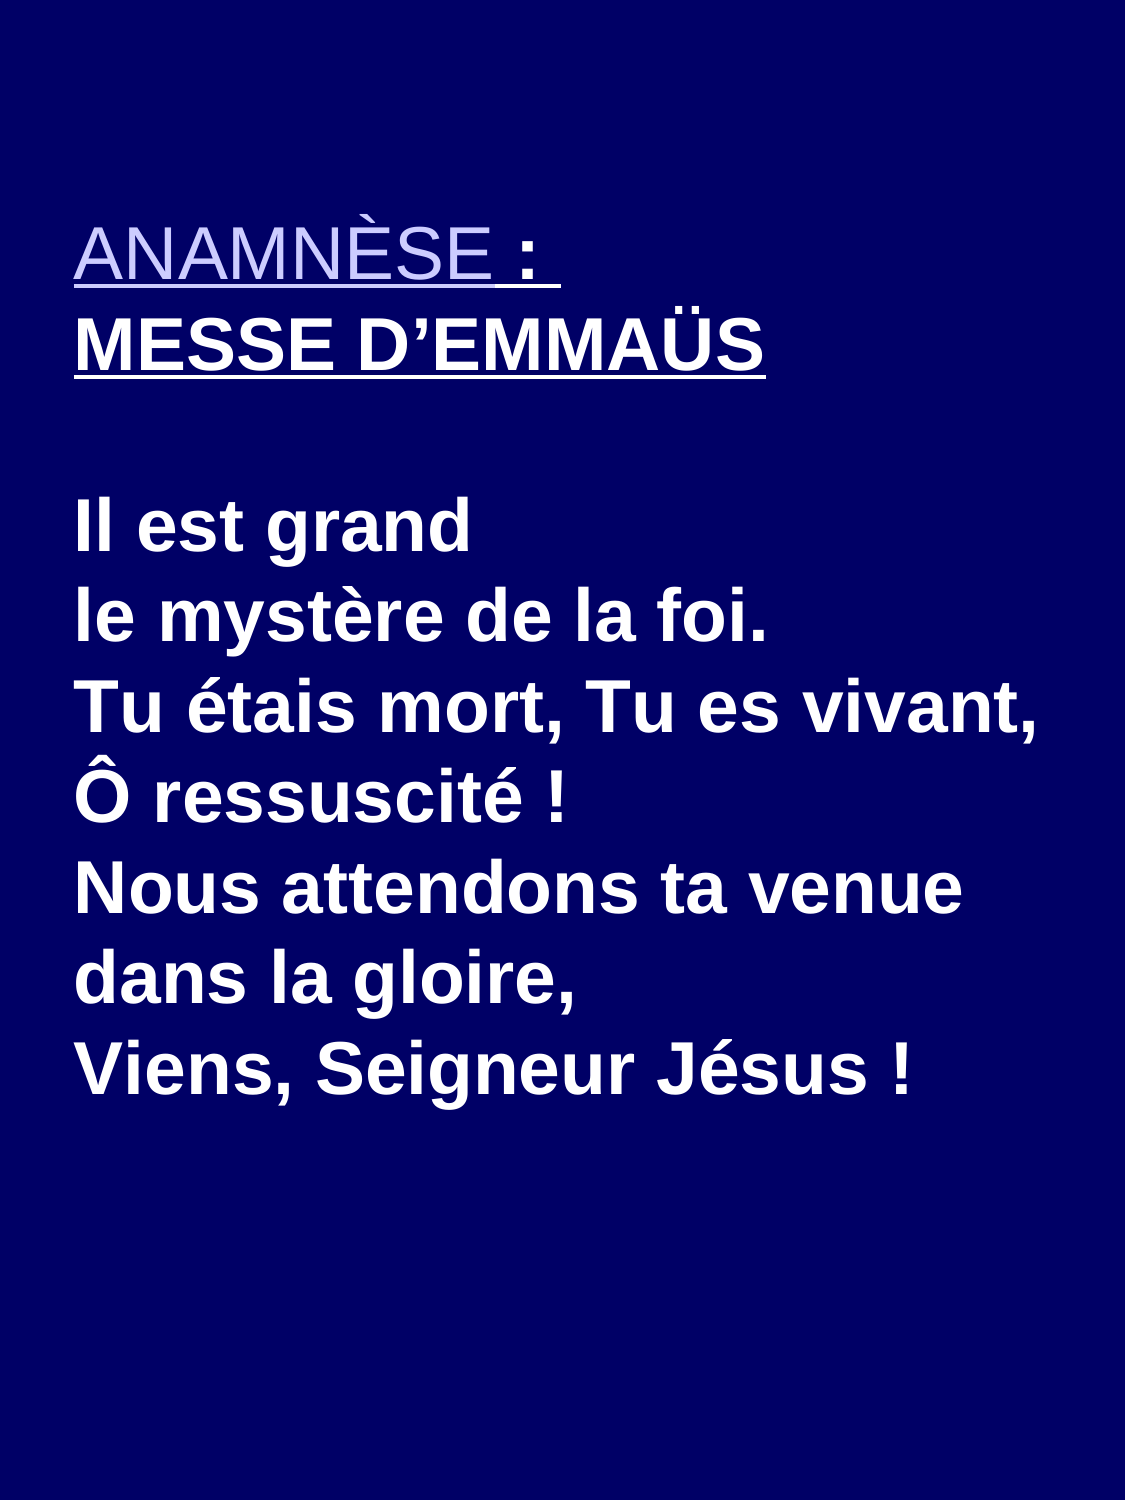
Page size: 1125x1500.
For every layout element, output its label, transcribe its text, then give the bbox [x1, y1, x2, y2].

text_box ANAMNÈSE : MESSE D’EMMAÜS Il est grand le mystère de la foi. Tu étais mort, Tu es vivant, Ô ressuscité ! Nous attendons ta venue dans la gloire, Viens, Seigneur Jésus ! [59, 200, 1103, 1114]
